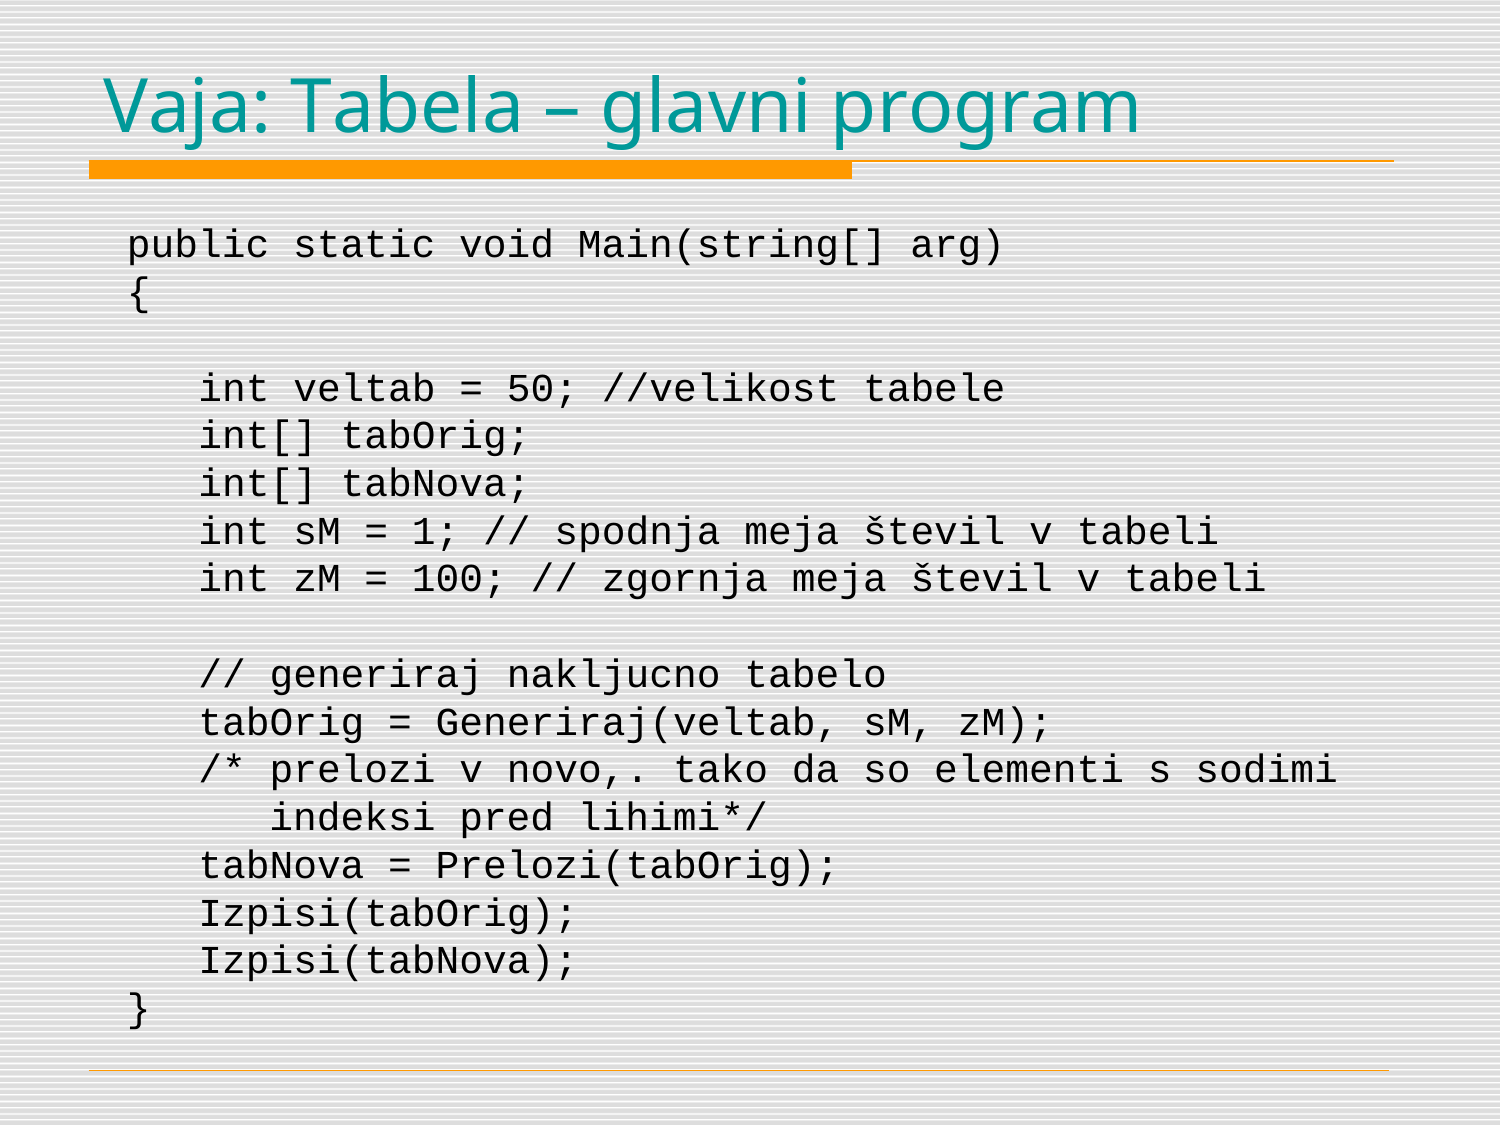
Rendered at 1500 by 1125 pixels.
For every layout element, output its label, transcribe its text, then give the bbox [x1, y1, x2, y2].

picture [0, 0, 1500, 1125]
list public static void Main(string[] arg) { int veltab = 50; //velikost tabele int[] tabOrig; int[] tabNova; int sM = 1; // spodnja meja števil v tabeli int zM = 100; // zgornja meja števil v tabeli // generiraj nakljucno tabelo tabOrig = Generiraj(veltab, sM, zM); /* prelozi v novo,. tako da so elementi s sodimi indeksi pred lihimi*/ tabNova = Prelozi(tabOrig); Izpisi(tabOrig); Izpisi(tabNova); } [88, 220, 1401, 1059]
title Vaja: Tabela – glavni program [88, 42, 1401, 155]
